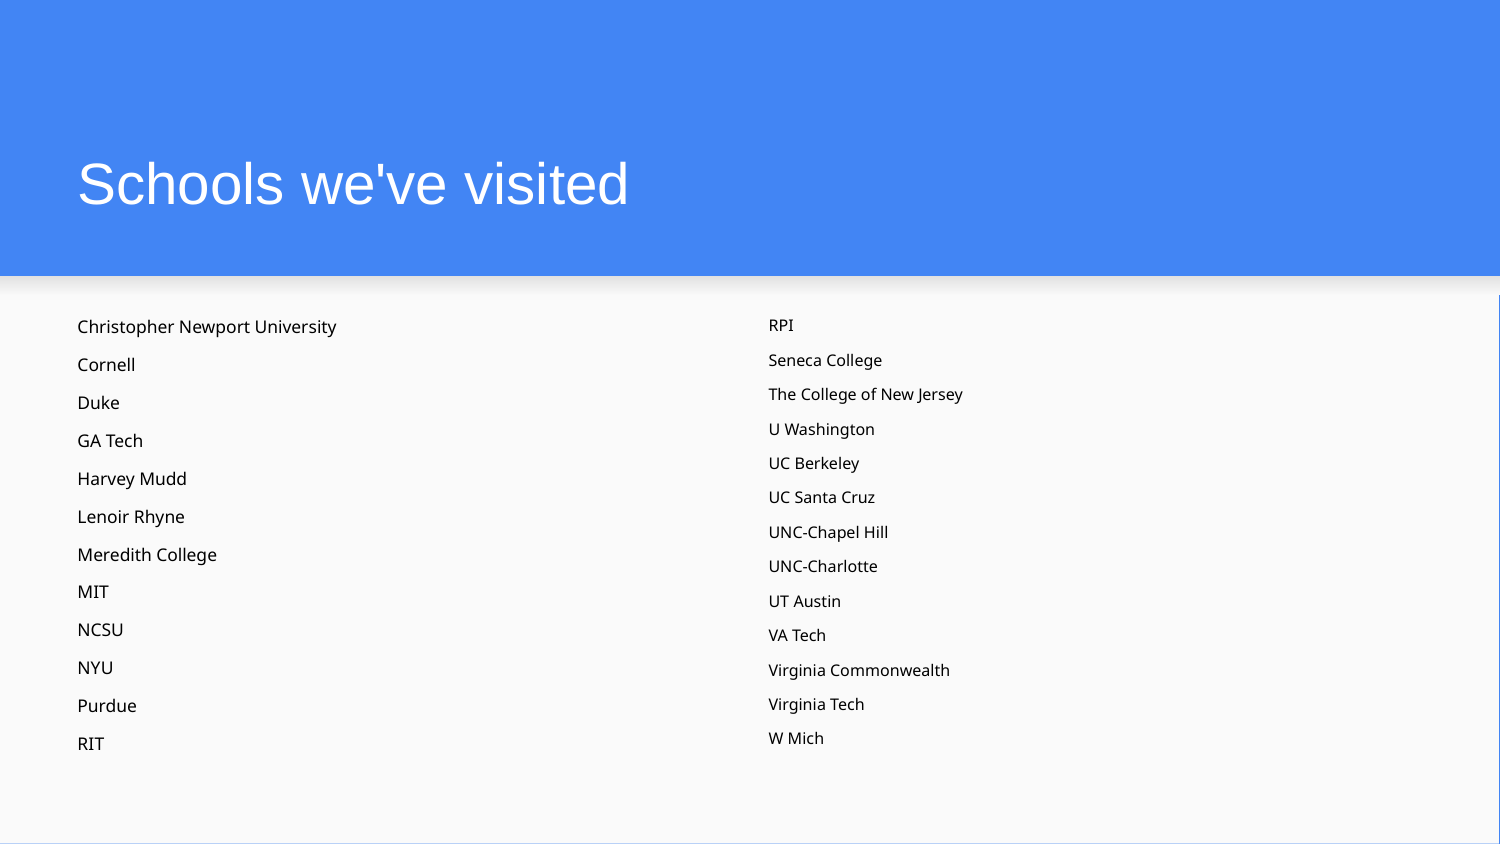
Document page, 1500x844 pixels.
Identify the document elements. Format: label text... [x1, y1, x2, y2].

title Schools we've visited [77, 121, 1427, 248]
list RPI Seneca College The College of New Jersey U Washington UC Berkeley UC Santa Cruz UNC-Chapel Hill UNC-Charlotte UT Austin VA Tech Virginia Commonwealth Virginia Tech W Mich [768, 314, 1427, 760]
list Christopher Newport University Cornell Duke GA Tech Harvey Mudd Lenoir Rhyne Meredith College MIT NCSU NYU Purdue RIT [77, 314, 736, 760]
